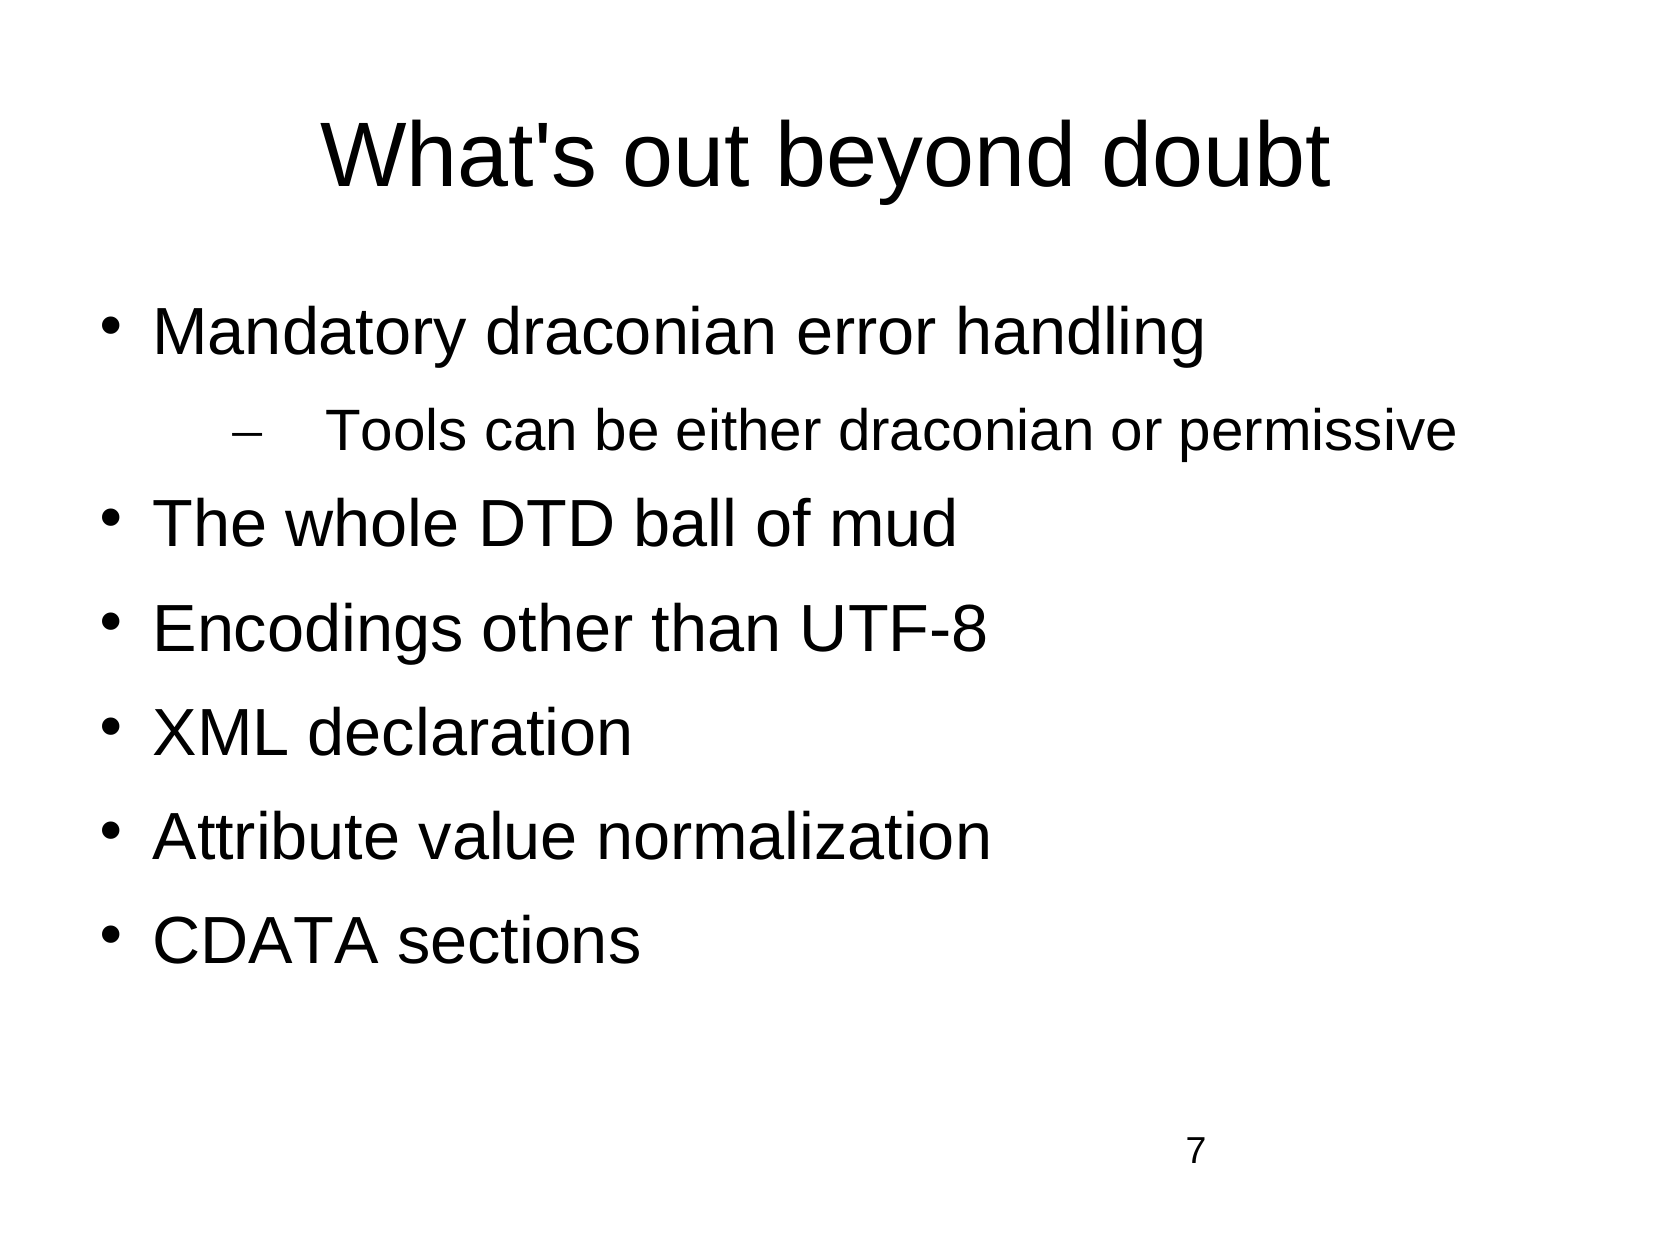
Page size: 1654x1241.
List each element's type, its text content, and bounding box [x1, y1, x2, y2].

title What's out beyond doubt [82, 56, 1571, 249]
list Mandatory draconian error handling Tools can be either draconian or permissive The whole DTD ball of mud Encodings other than UTF-8 XML declaration Attribute value normalization CDATA sections [82, 290, 1571, 1094]
